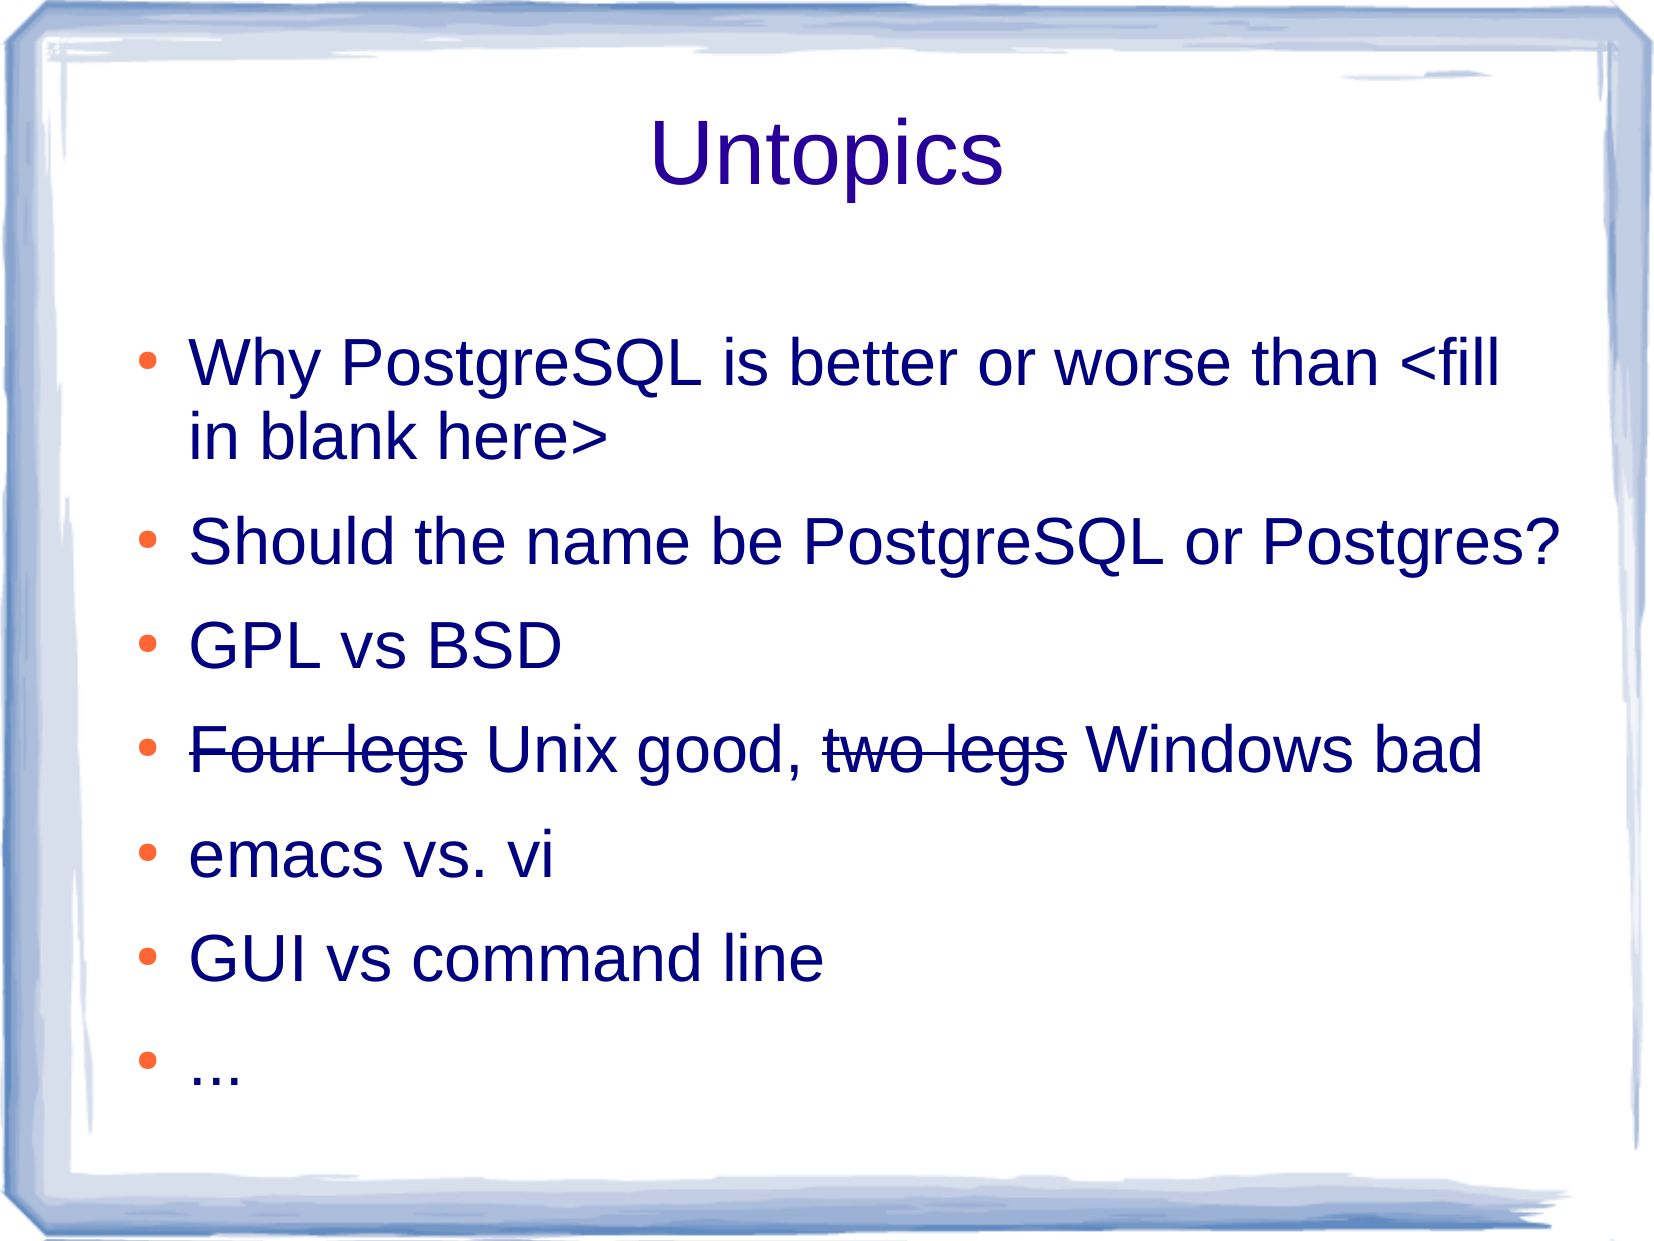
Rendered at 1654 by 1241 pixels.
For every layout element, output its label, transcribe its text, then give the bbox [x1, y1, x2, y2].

list Why PostgreSQL is better or worse than <fill in blank here> Should the name be PostgreSQL or Postgres? GPL vs BSD Four legs Unix good, two legs Windows bad emacs vs. vi GUI vs command line ... [118, 324, 1571, 1101]
picture [0, 0, 1654, 1241]
title Untopics [82, 56, 1571, 250]
